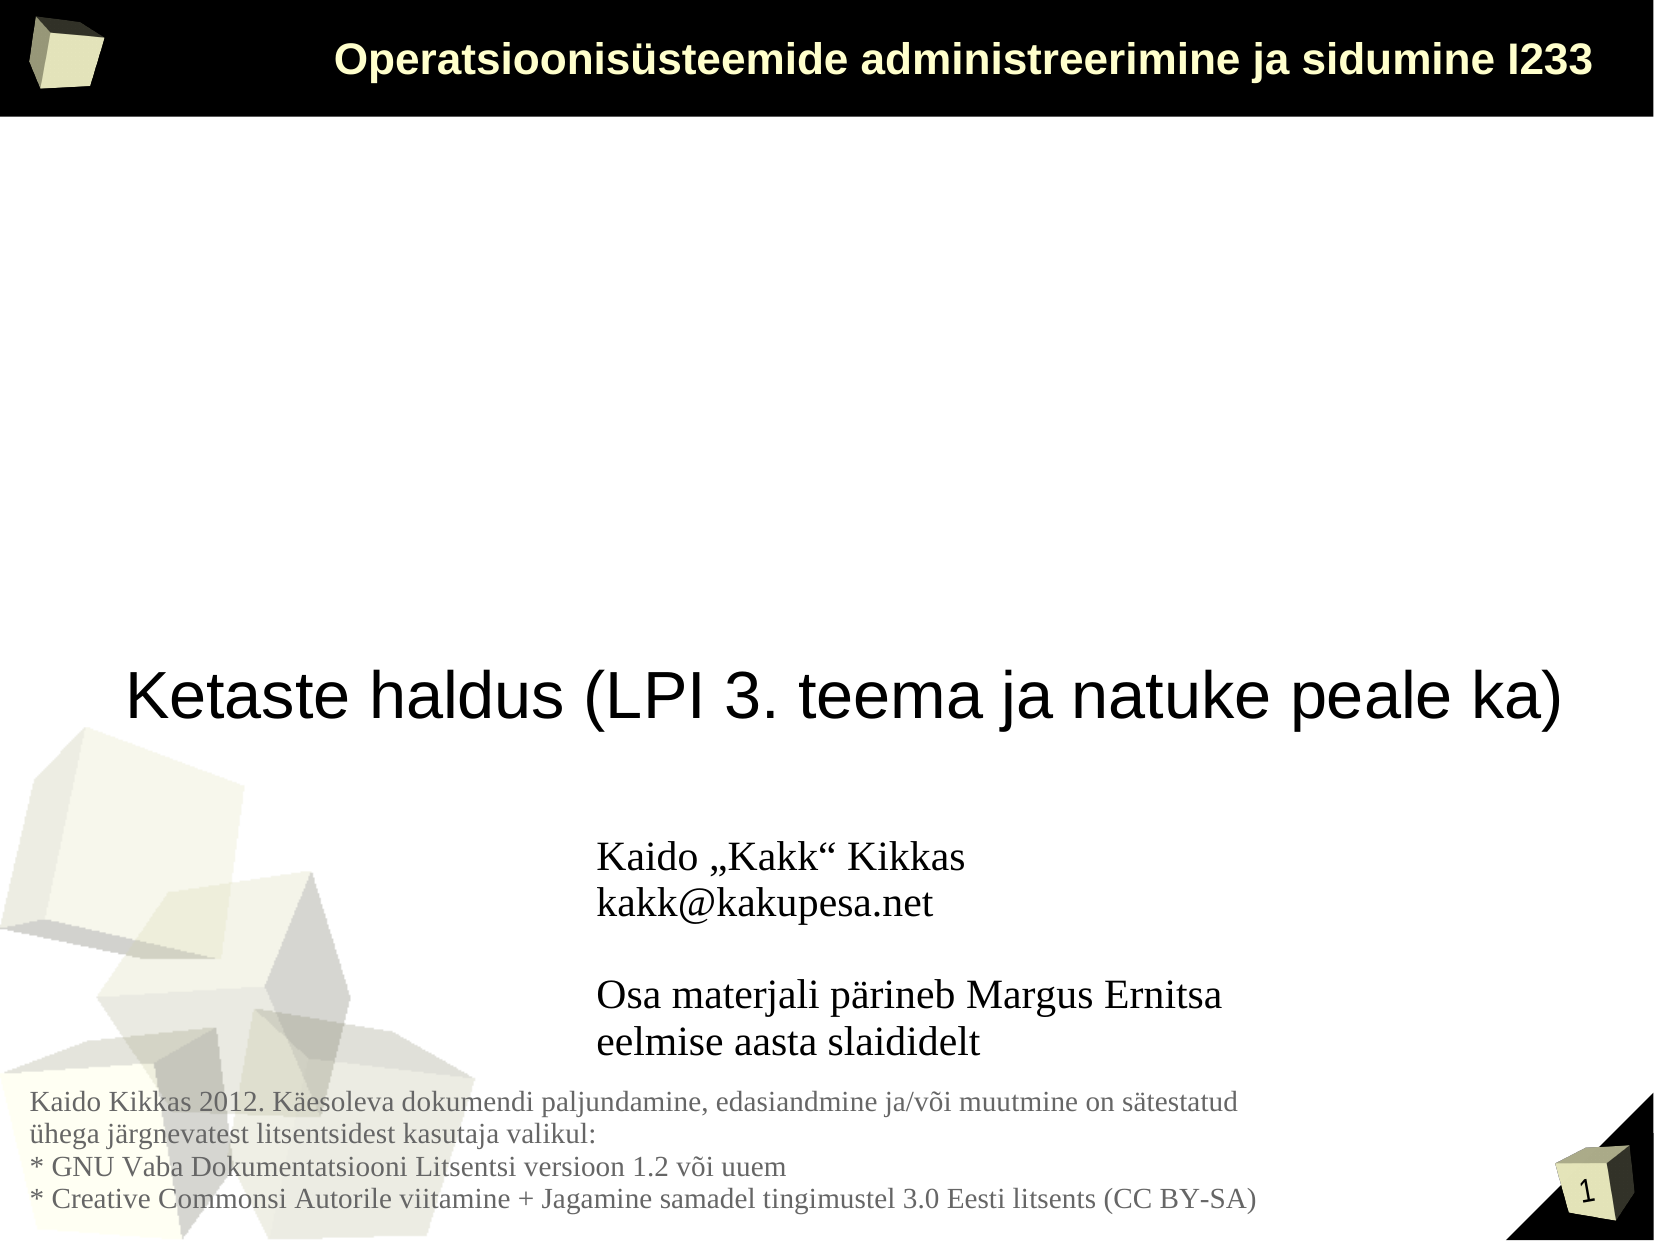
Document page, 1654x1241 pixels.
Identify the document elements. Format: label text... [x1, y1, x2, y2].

title Operatsioonisüsteemide administreerimine ja sidumine I233 [118, 0, 1595, 119]
text_box Kaido Kikkas 2012. Käesoleva dokumendi paljundamine, edasiandmine ja/või muutmine on sätestatud ühega järgnevatest litsentsidest kasutaja valikul: * GNU Vaba Dokumentatsiooni Litsentsi versioon 1.2 või uuem * Creative Commonsi Autorile viitamine + Jagamine samadel tingimustel 3.0 Eesti litsents (CC BY-SA) [29, 1085, 1536, 1215]
picture [0, 726, 477, 1241]
subtitle Ketaste haldus (LPI 3. teema ja natuke peale ka) [44, 177, 1611, 1214]
text_box Kaido „Kakk“ Kikkas kakk@kakupesa.net Osa materjali pärineb Margus Ernitsa eelmise aasta slaididelt [596, 832, 1347, 1111]
